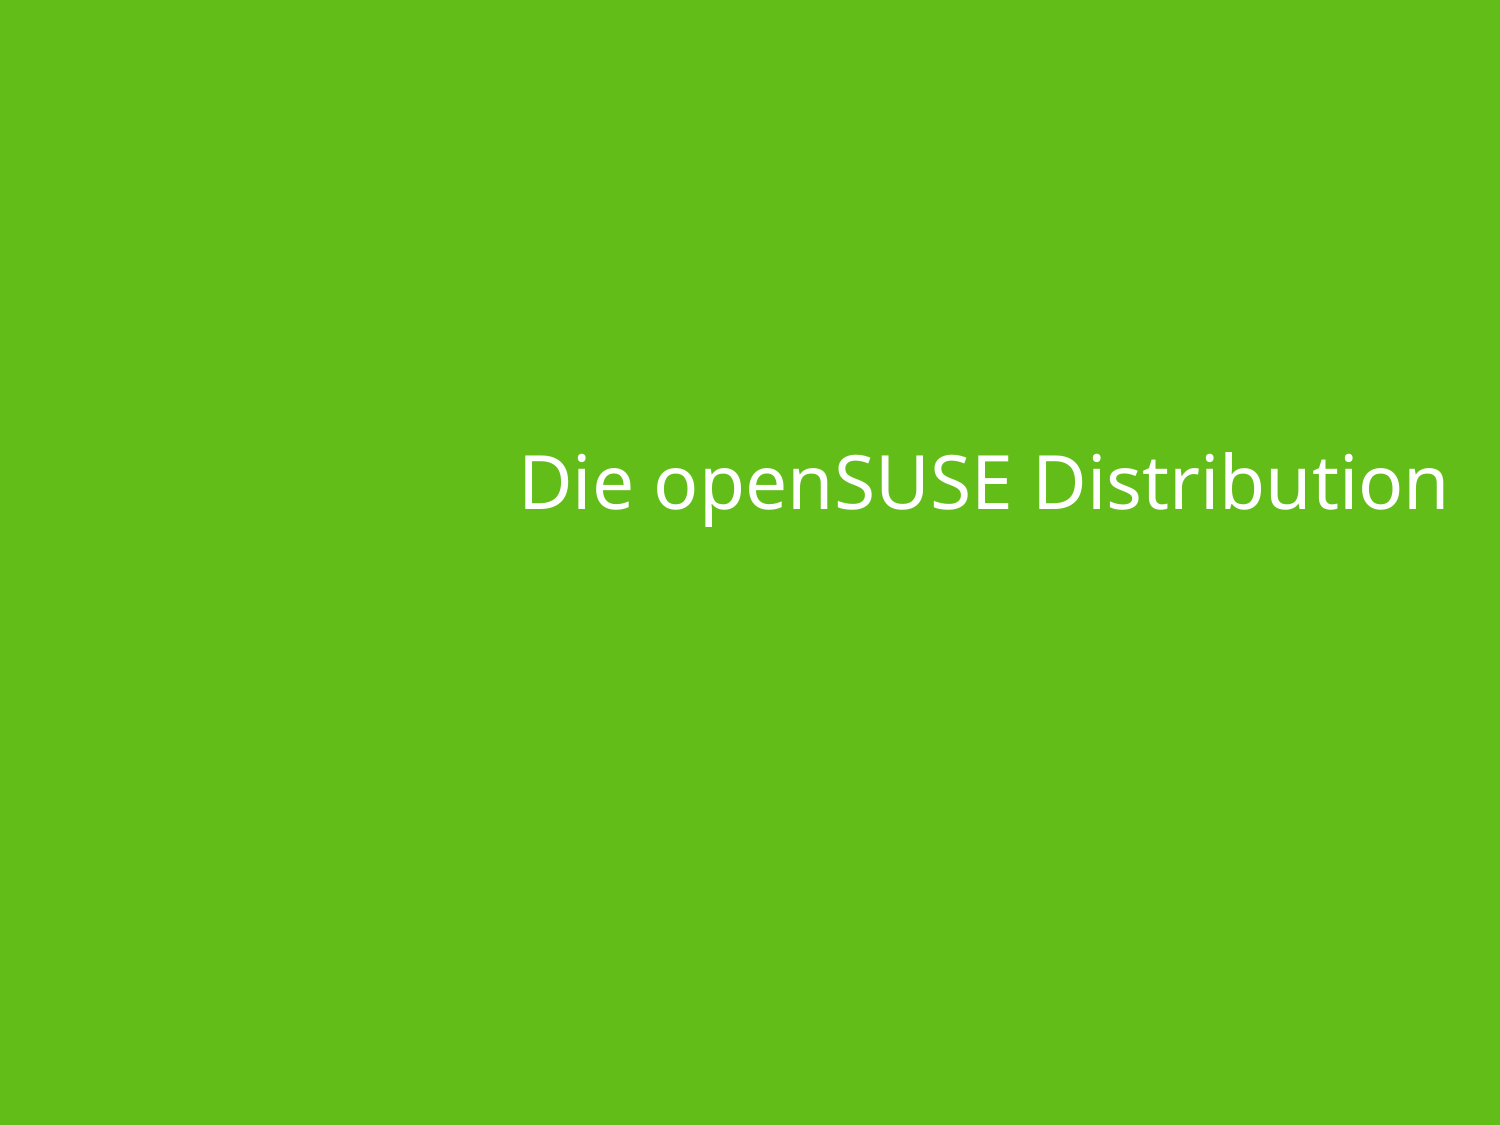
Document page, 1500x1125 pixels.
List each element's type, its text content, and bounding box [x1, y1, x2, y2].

title Die openSUSE Distribution [245, 386, 1451, 575]
